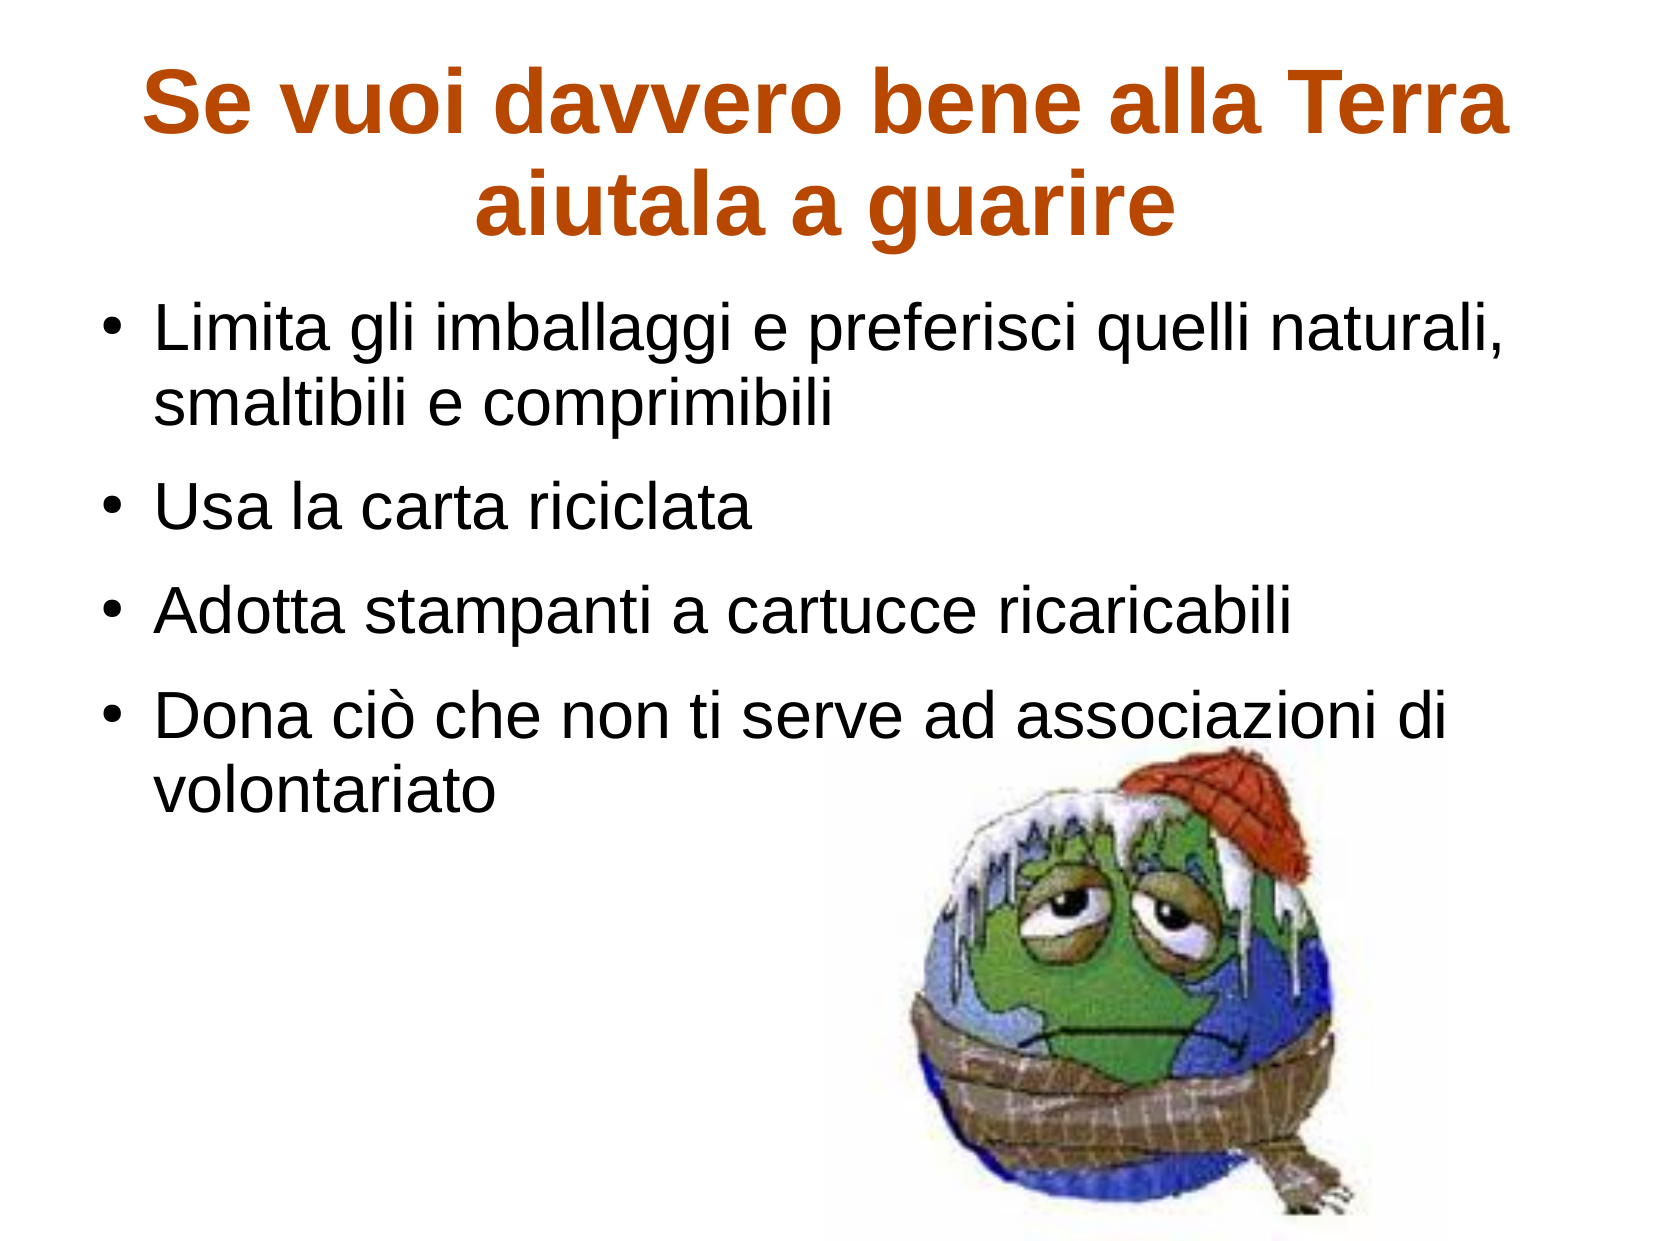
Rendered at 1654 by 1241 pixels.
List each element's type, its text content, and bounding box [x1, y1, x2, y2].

picture [826, 1109, 1447, 1241]
title Se vuoi davvero bene alla Terra aiutala a guarire [82, 49, 1571, 257]
list Limita gli imballaggi e preferisci quelli naturali, smaltibili e comprimibili Usa la carta riciclata Adotta stampanti a cartucce ricaricabili Dona ciò che non ti serve ad associazioni di volontariato [82, 290, 1571, 1109]
